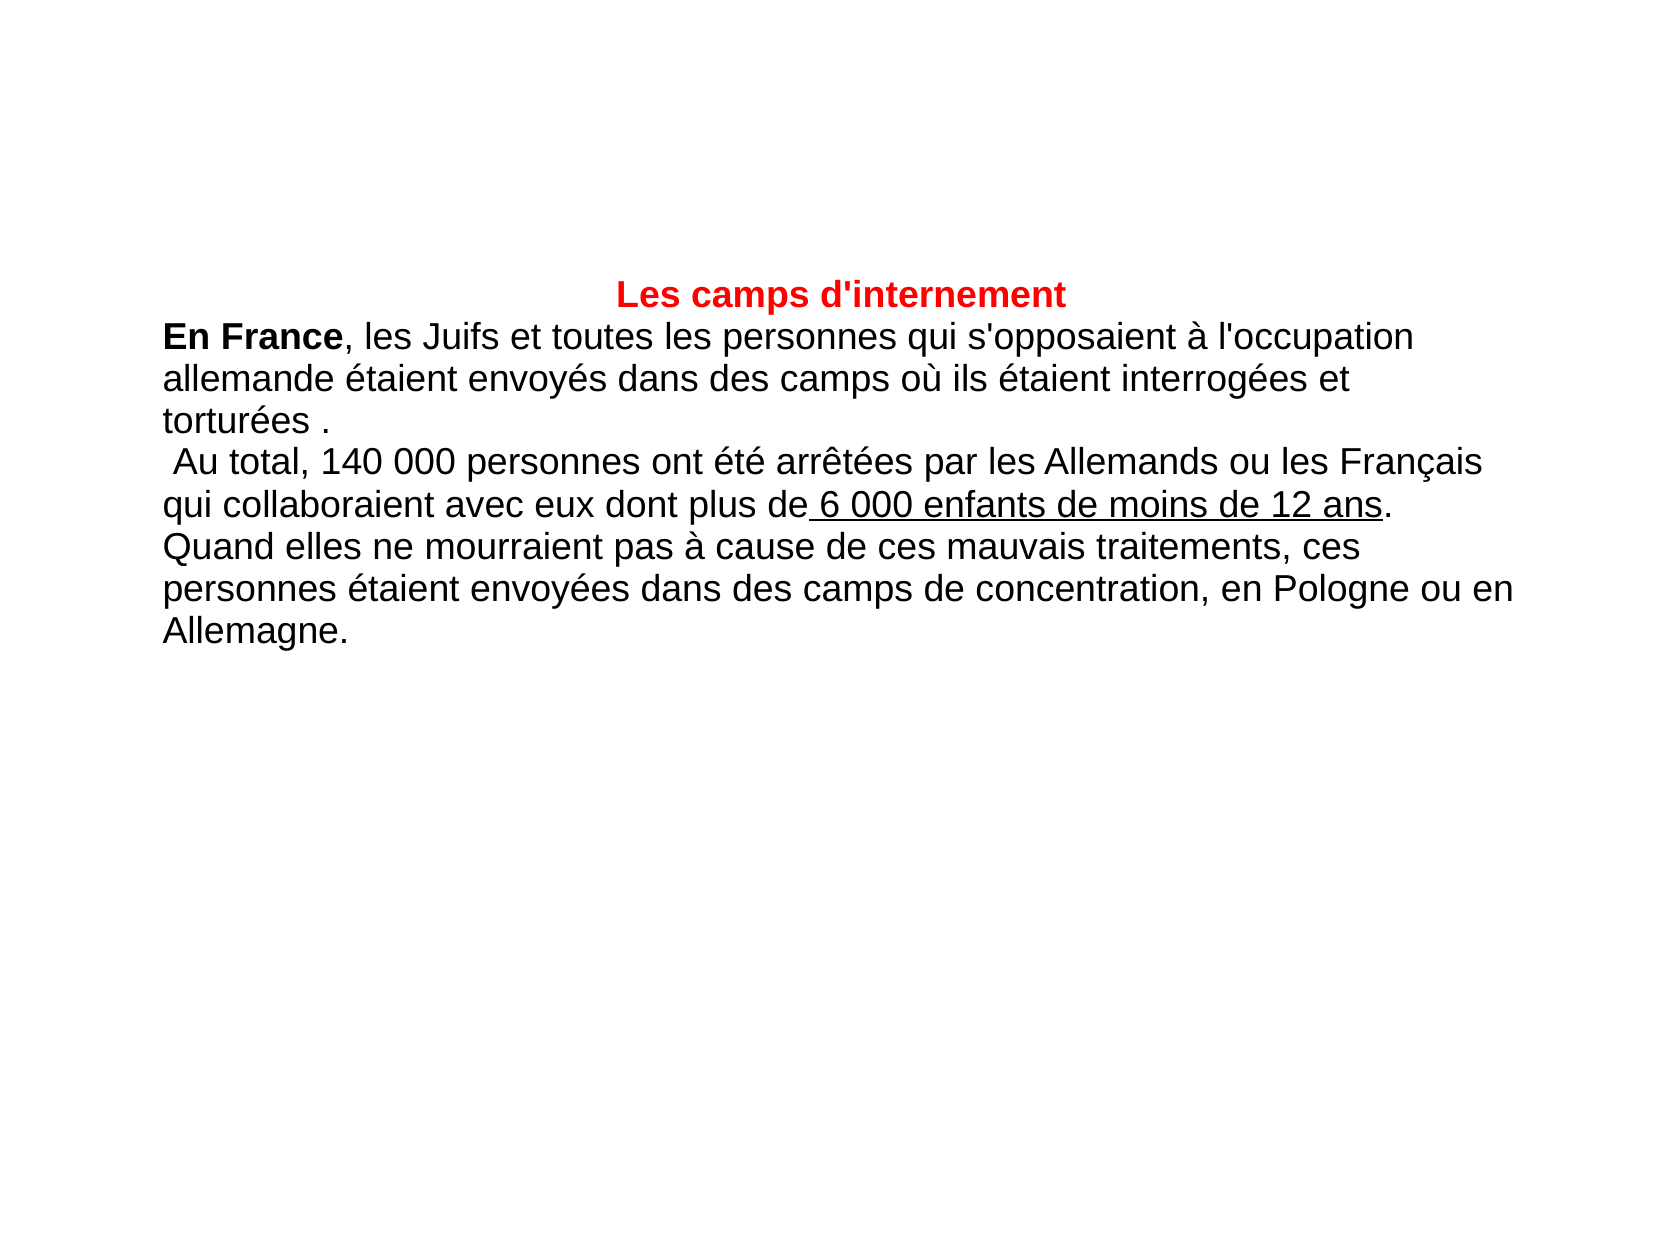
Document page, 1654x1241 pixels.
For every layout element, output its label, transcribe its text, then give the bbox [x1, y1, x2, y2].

text_box Les camps d'internement En France, les Juifs et toutes les personnes qui s'opposaient à l'occupation allemande étaient envoyés dans des camps où ils étaient interrogées et torturées . Au total, 140 000 personnes ont été arrêtées par les Allemands ou les Français qui collaboraient avec eux dont plus de 6 000 enfants de moins de 12 ans. Quand elles ne mourraient pas à cause de ces mauvais traitements, ces personnes étaient envoyées dans des camps de concentration, en Pologne ou en Allemagne. [147, 265, 1536, 662]
